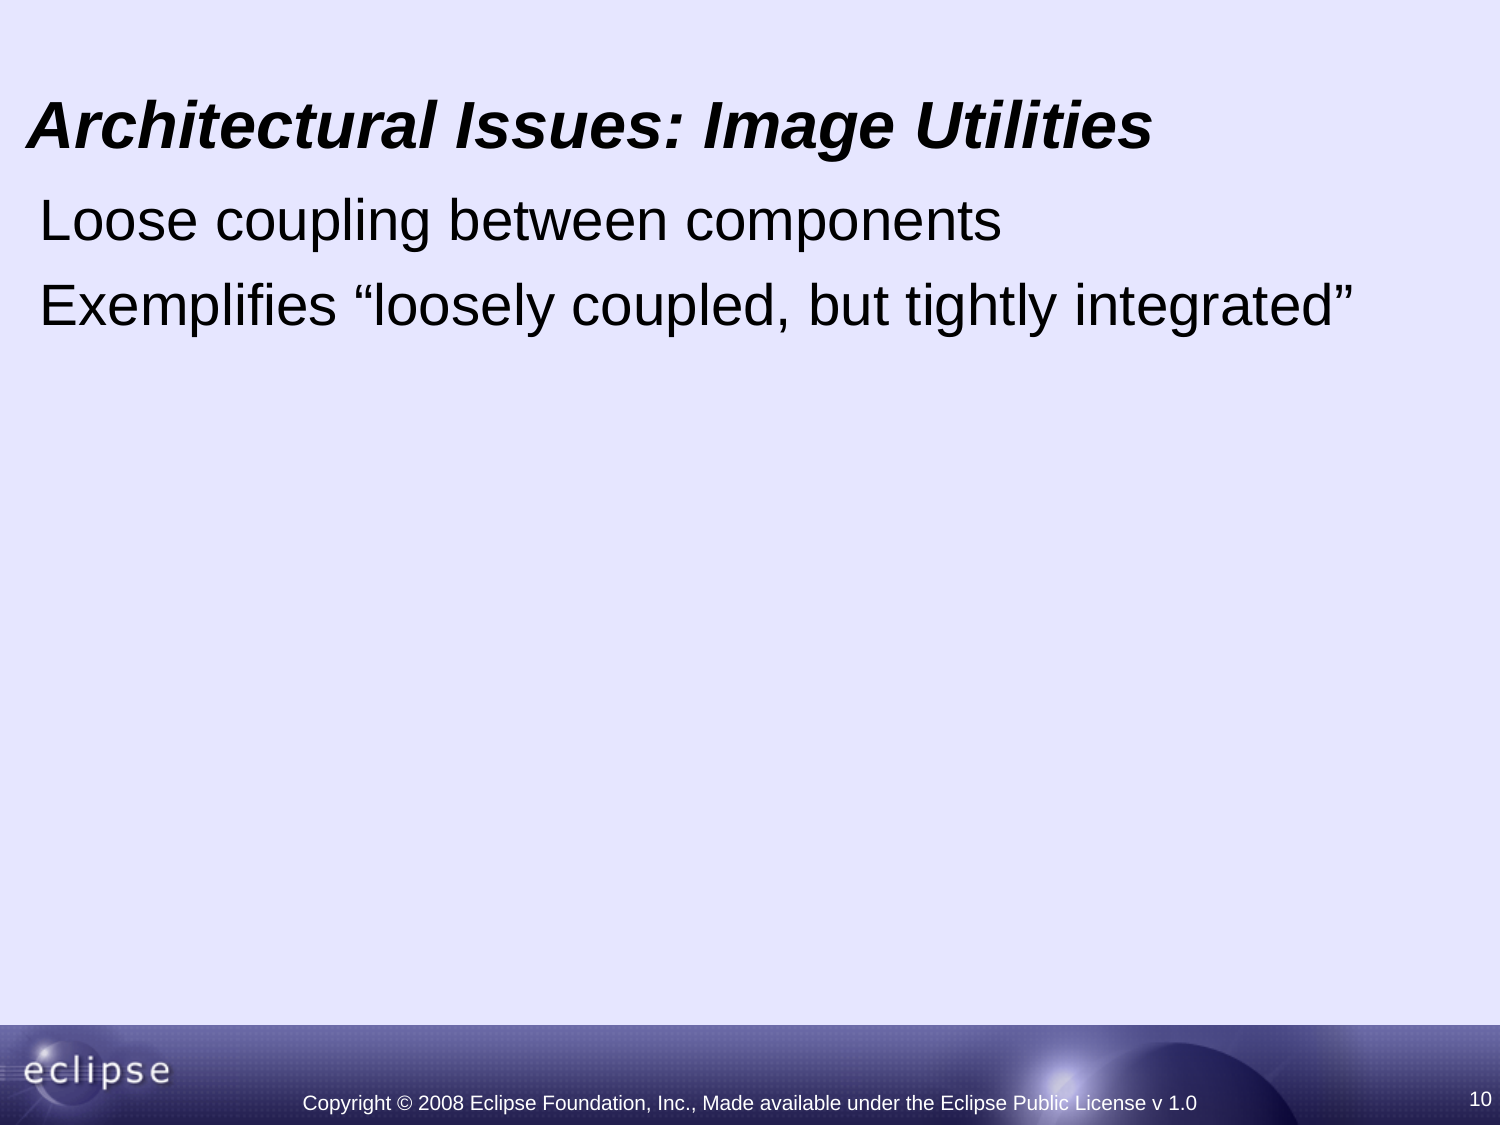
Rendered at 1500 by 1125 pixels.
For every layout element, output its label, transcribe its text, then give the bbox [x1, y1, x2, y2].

title Architectural Issues: Image Utilities [26, 77, 1474, 179]
list Loose coupling between components Exemplifies “loosely coupled, but tightly integrated” [37, 187, 1463, 1006]
picture [0, 1025, 1500, 1125]
